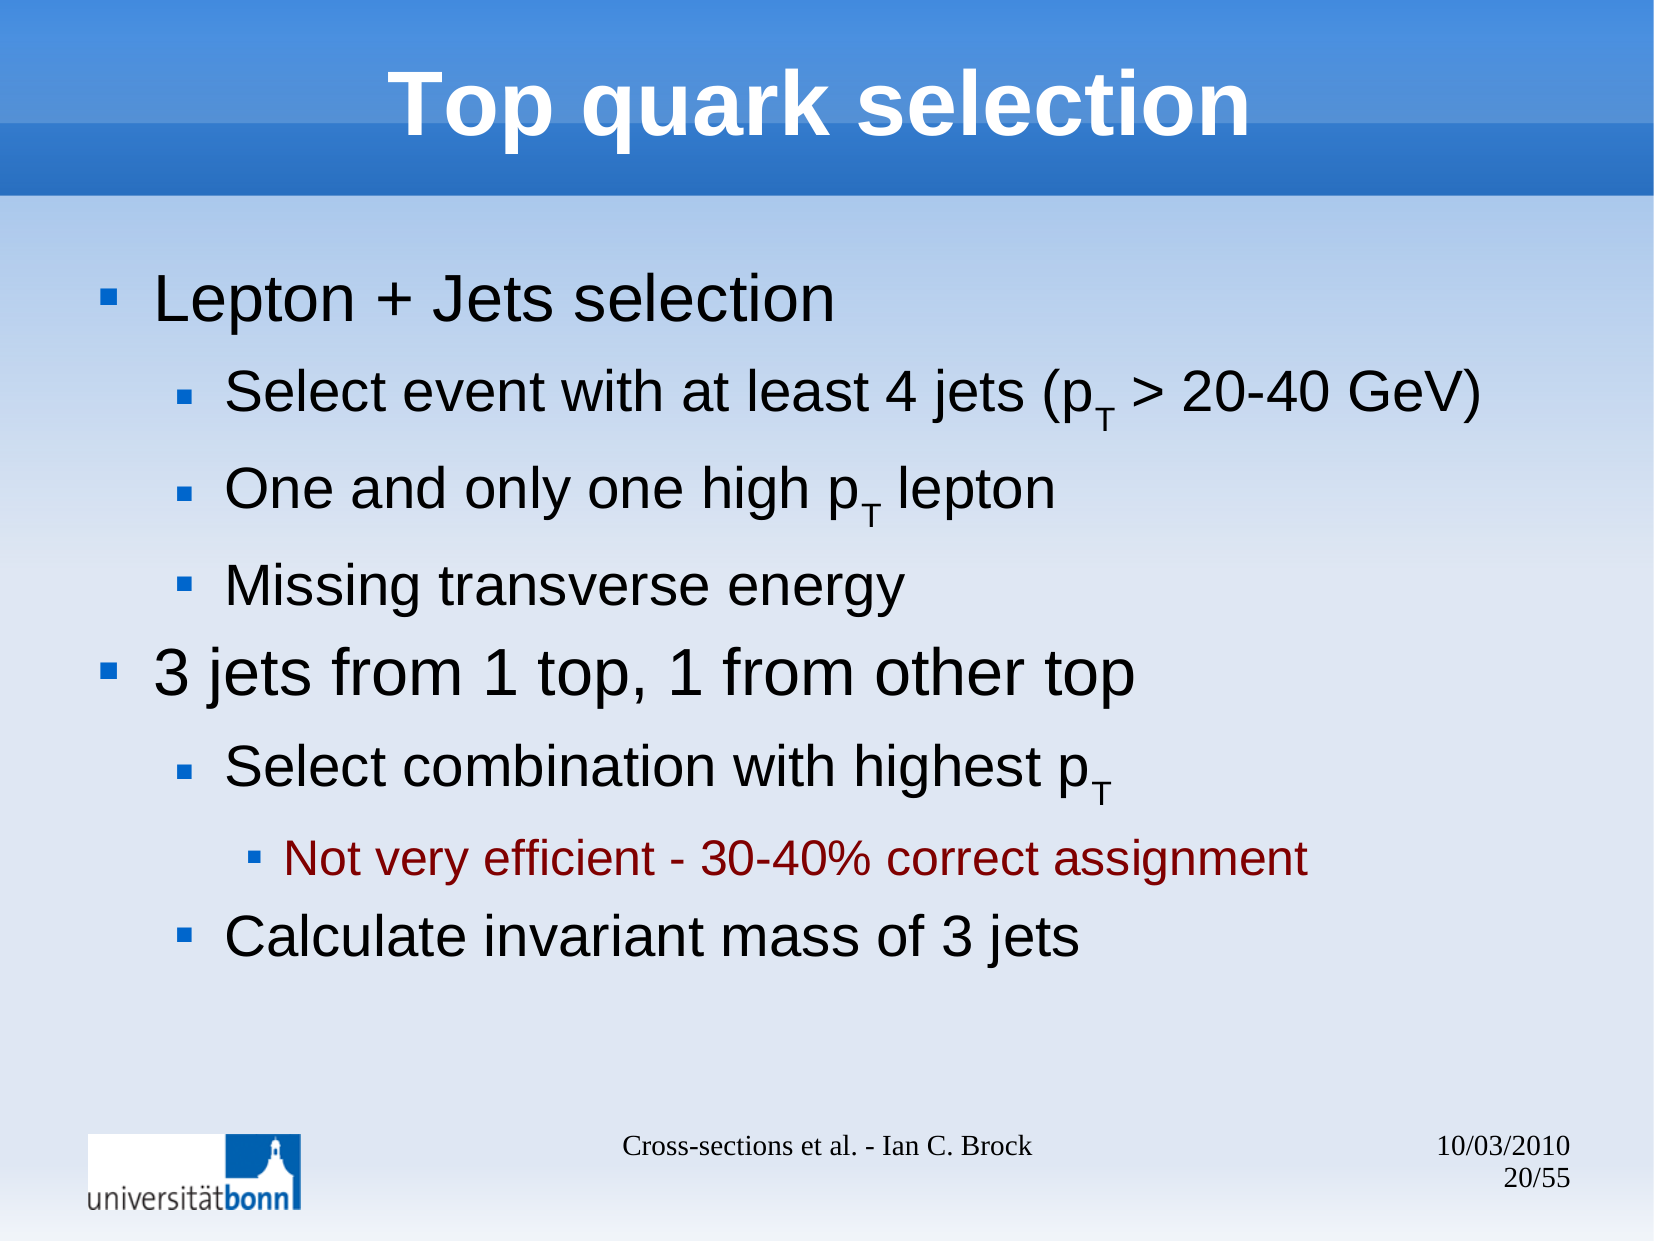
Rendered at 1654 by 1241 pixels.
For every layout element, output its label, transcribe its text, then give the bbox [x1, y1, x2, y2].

picture [0, 0, 1654, 1241]
title Top quark selection [76, 0, 1565, 208]
list Lepton + Jets selection Select event with at least 4 jets (pT > 20-40 GeV) One and only one high pT lepton Missing transverse energy 3 jets from 1 top, 1 from other top Select combination with highest pT Not very efficient - 30-40% correct assignment Calculate invariant mass of 3 jets [82, 260, 1571, 1080]
